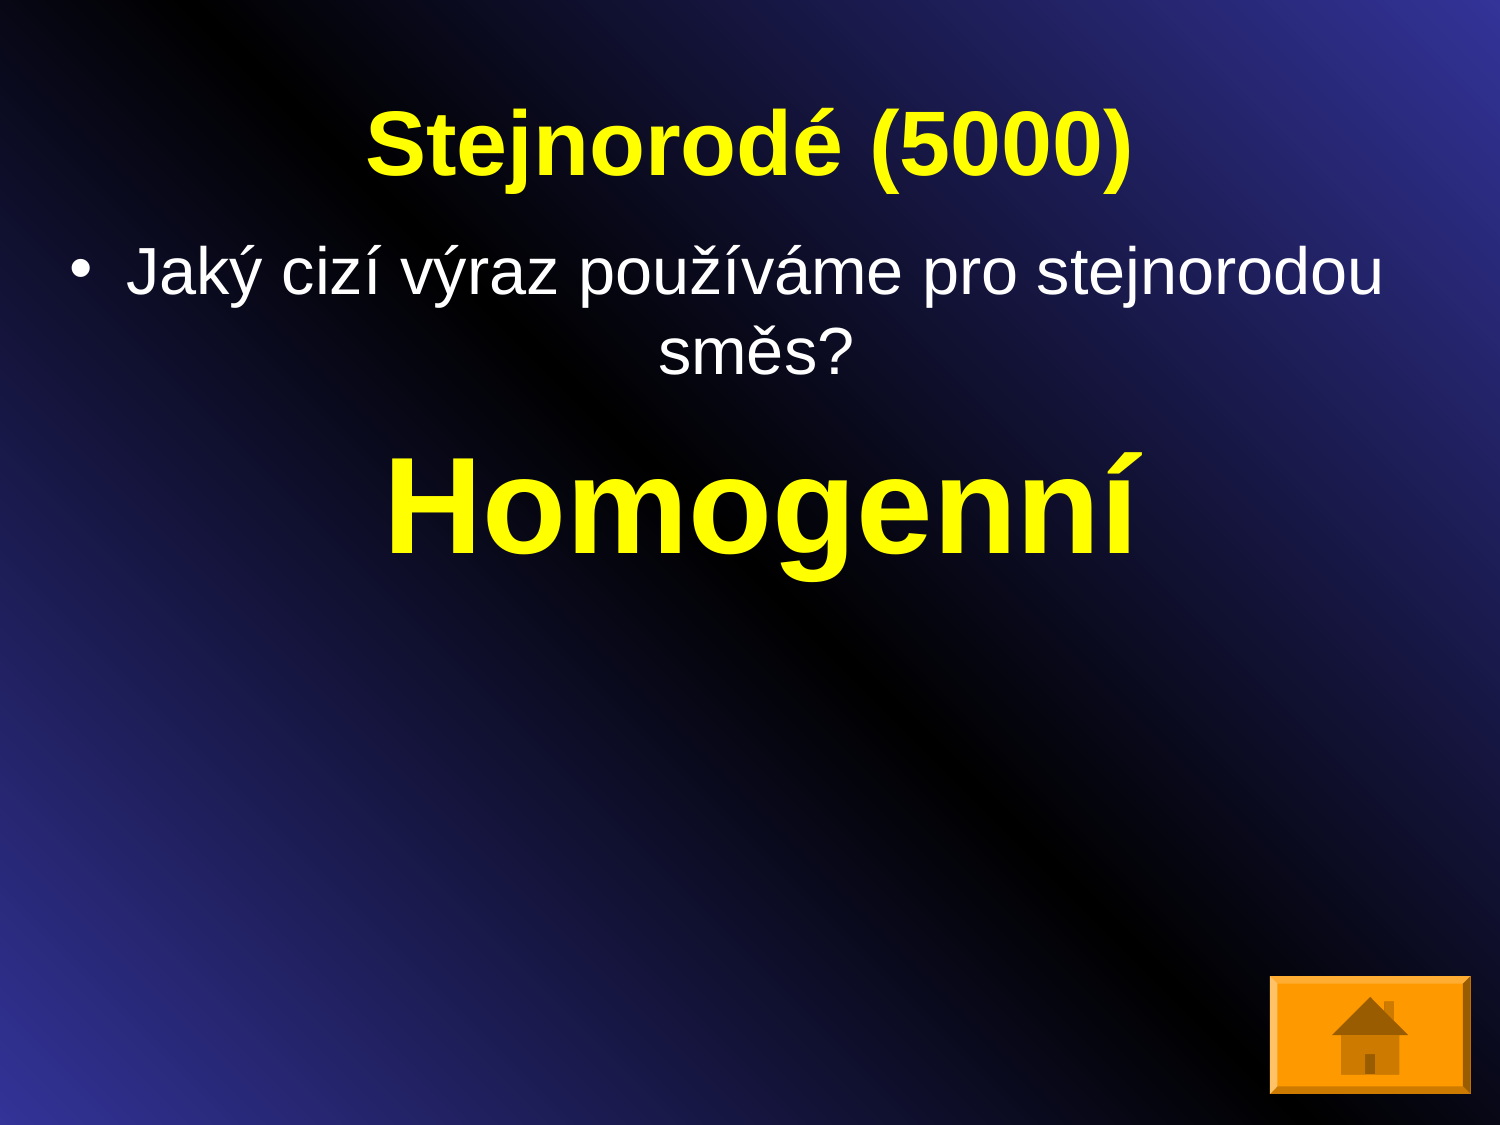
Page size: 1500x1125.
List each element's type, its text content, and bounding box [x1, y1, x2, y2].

text_box Homogenní [171, 408, 1353, 590]
list Jaký cizí výraz používáme pro stejnorodou směs? [53, 219, 1404, 414]
title Stejnorodé (5000) [75, 45, 1426, 233]
text_box [1271, 976, 1471, 1094]
